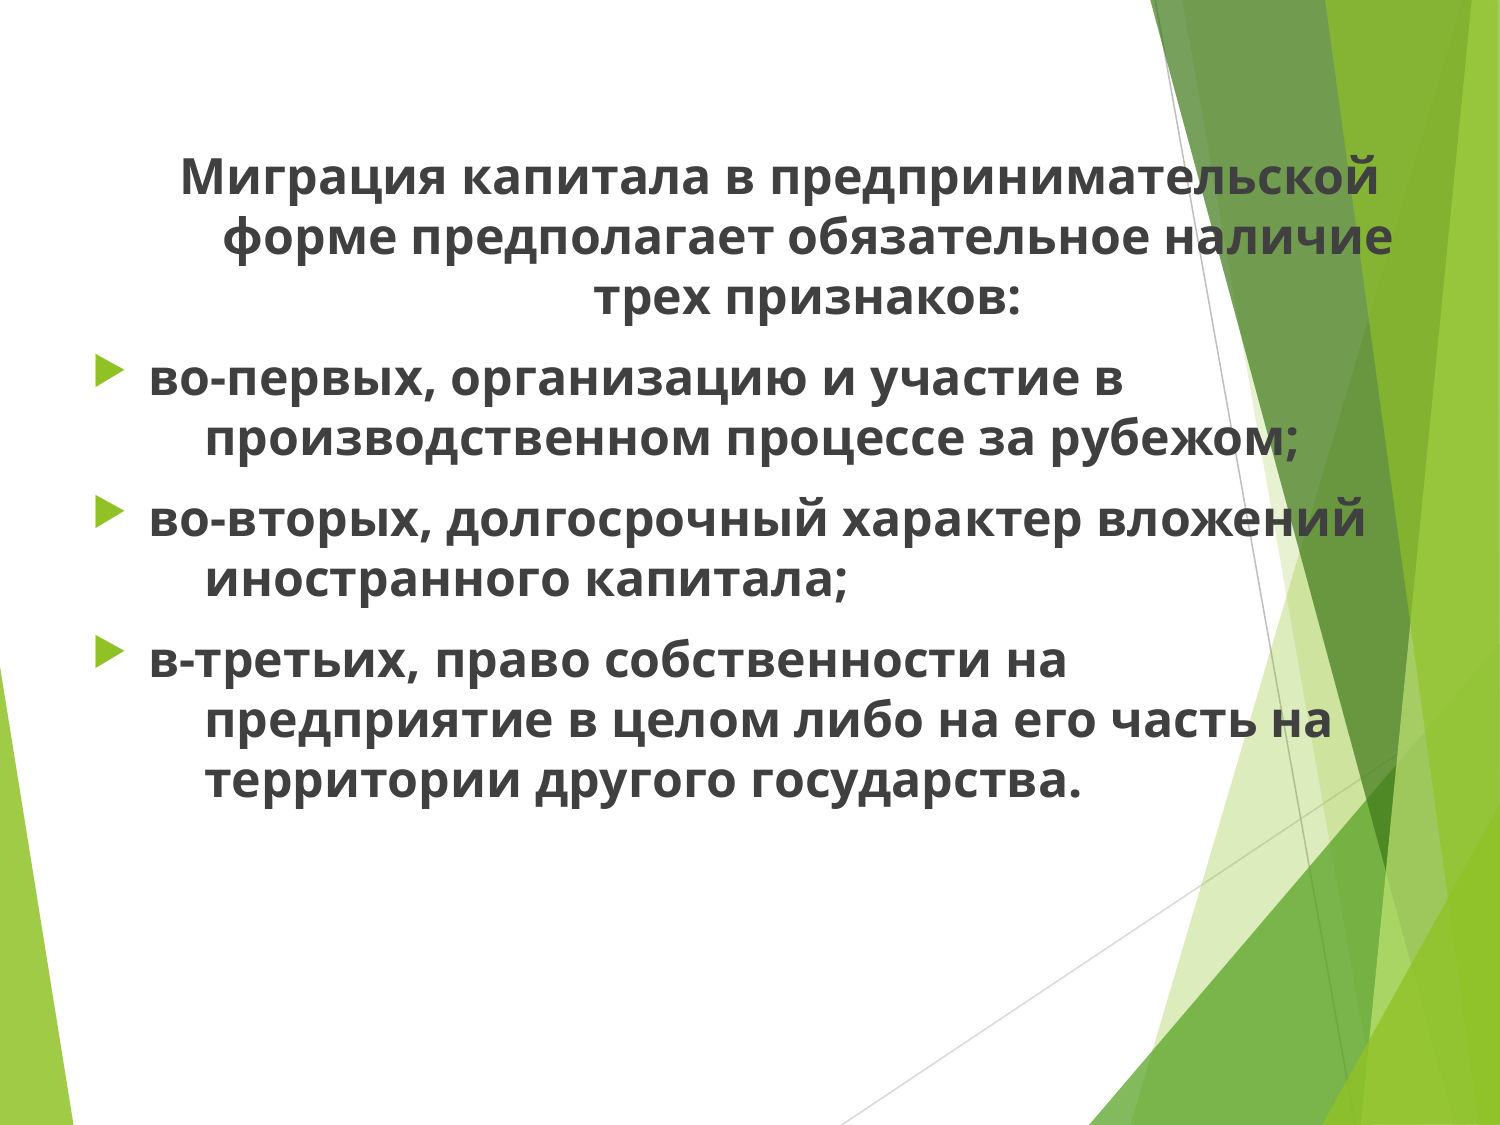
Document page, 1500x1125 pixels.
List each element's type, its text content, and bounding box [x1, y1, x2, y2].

list Миграция капитала в предпринимательской форме предполагает обязательное наличие трех признаков: во-первых, организацию и участие в производственном процессе за рубежом; во-вторых, долгосрочный характер вложений иностранного капитала; в-третьих, право собственности на предприятие в целом либо на его часть на территории другого государства. [76, 137, 1427, 977]
